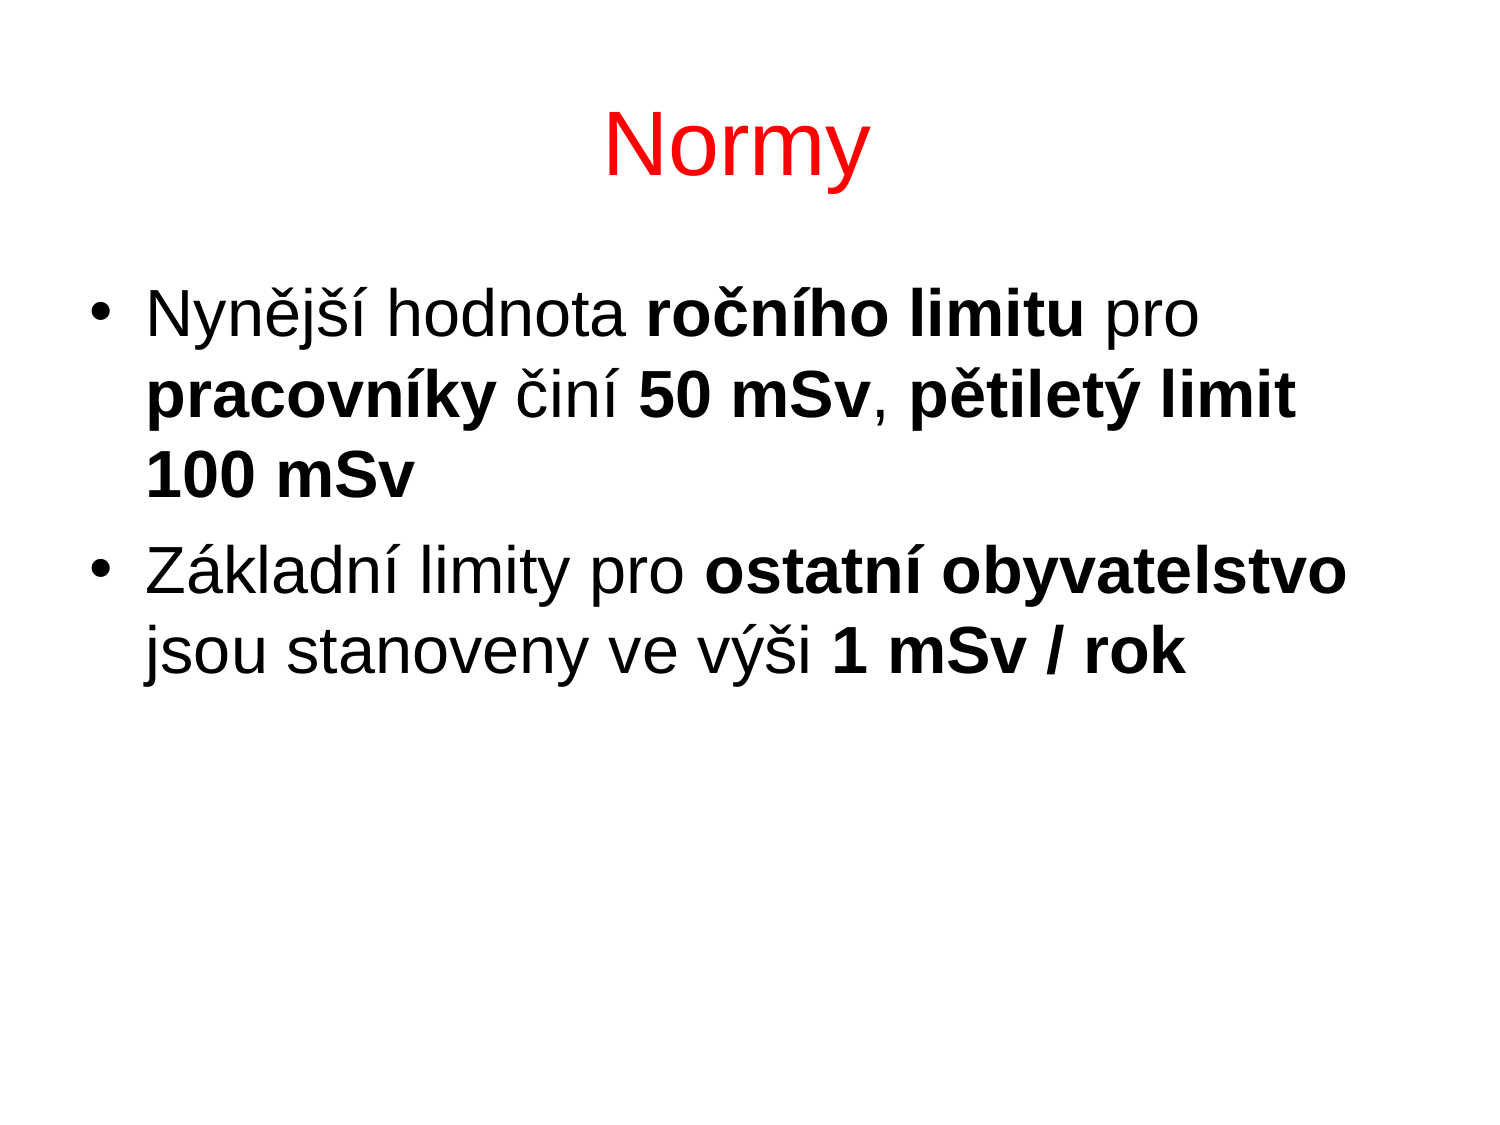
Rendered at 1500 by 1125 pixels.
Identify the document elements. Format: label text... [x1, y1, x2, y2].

title Normy [75, 45, 1426, 233]
list Nynější hodnota ročního limitu pro pracovníky činí 50 mSv, pětiletý limit 100 mSv Základní limity pro ostatní obyvatelstvo jsou stanoveny ve výši 1 mSv / rok [75, 262, 1426, 1006]
